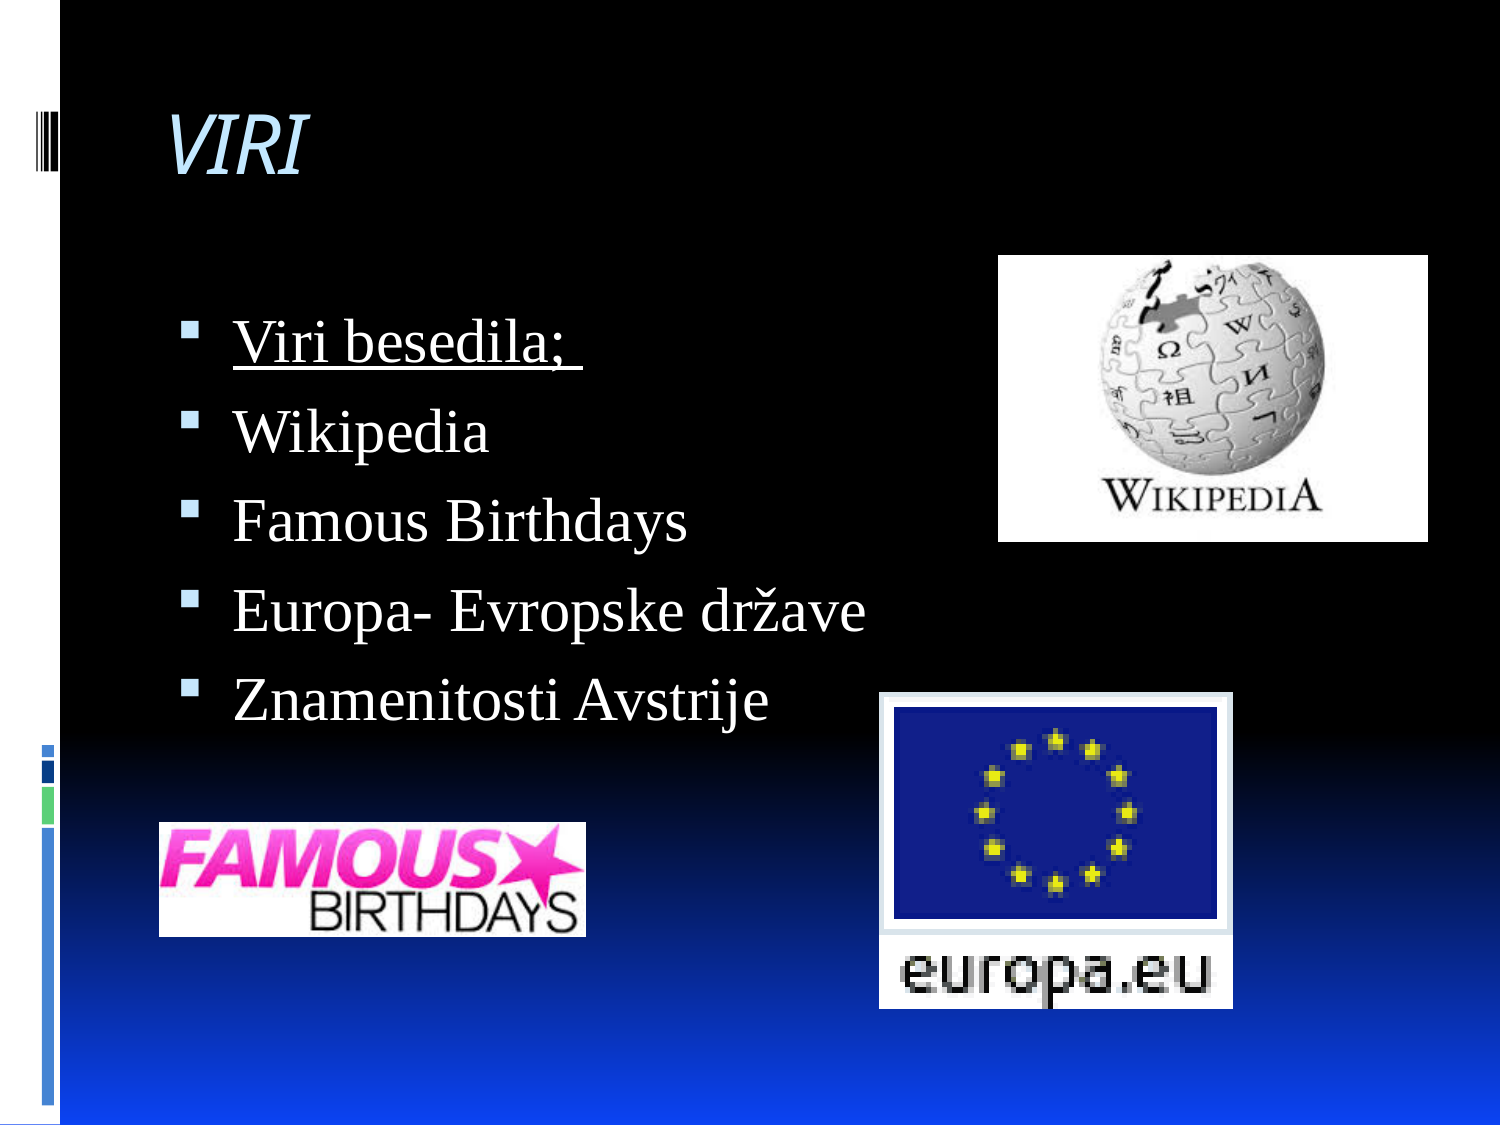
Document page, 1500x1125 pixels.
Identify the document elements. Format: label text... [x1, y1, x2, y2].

title VIRI [150, 84, 1425, 235]
picture [879, 692, 1233, 1009]
picture [998, 255, 1428, 542]
picture [159, 822, 586, 937]
list Viri besedila; Wikipedia Famous Birthdays Europa- Evropske države Znamenitosti Avstrije [150, 292, 1425, 1043]
